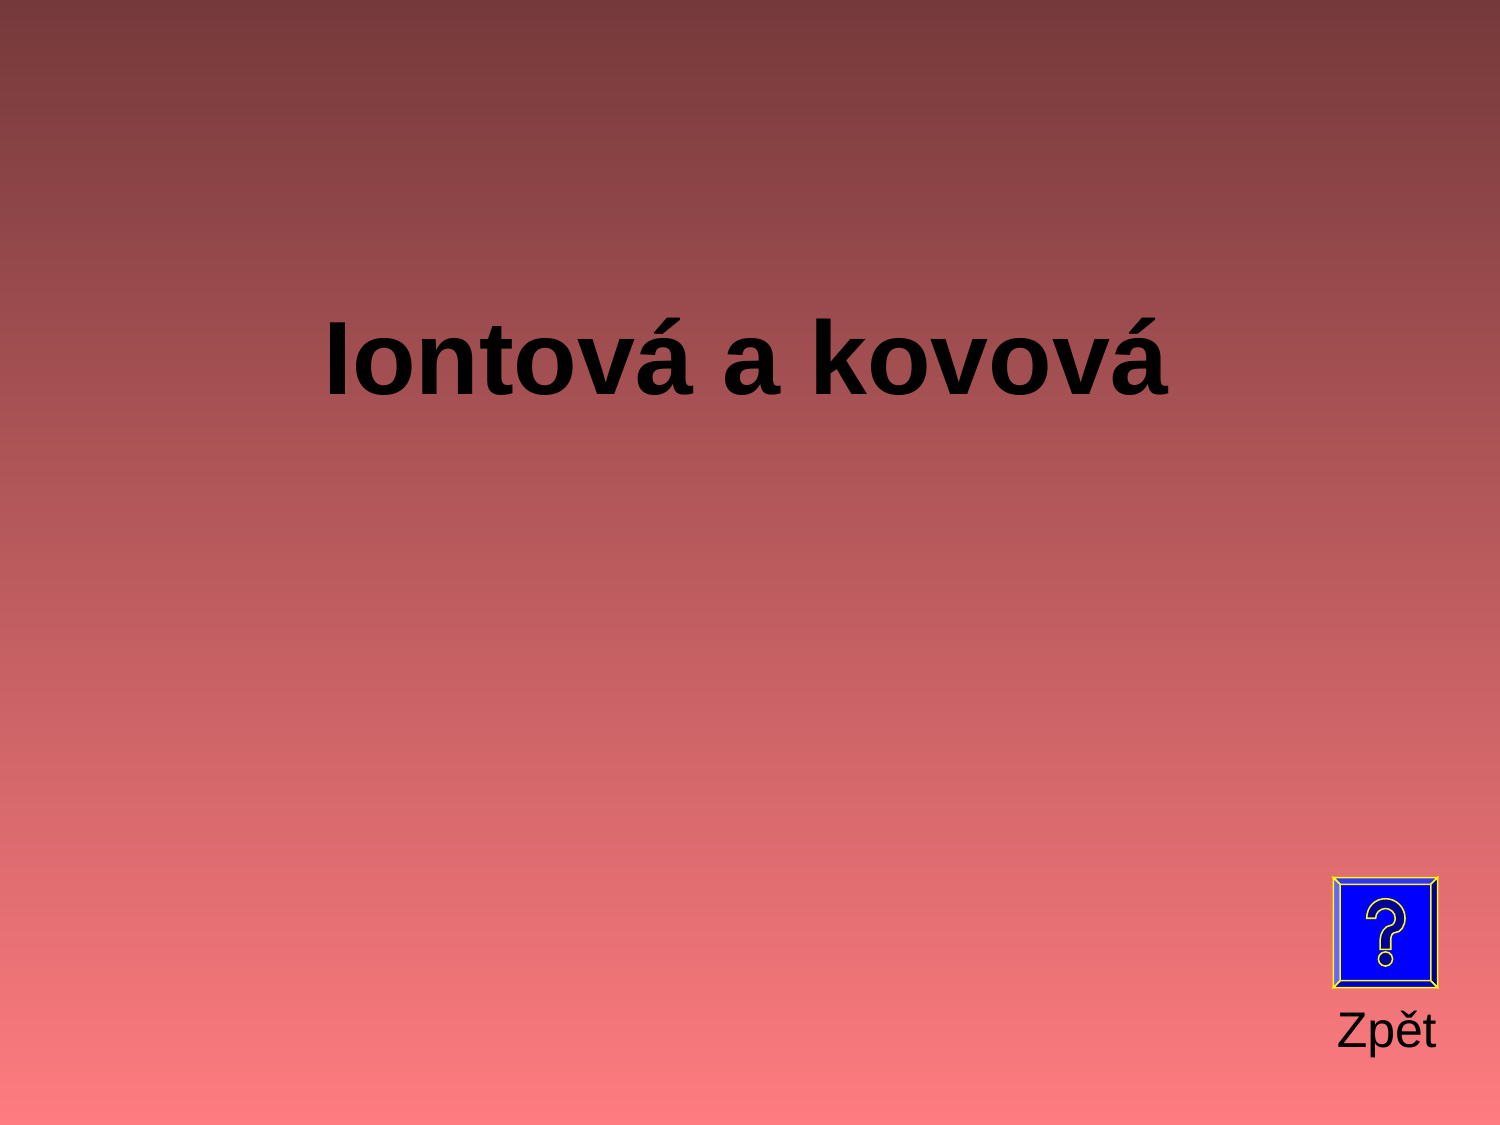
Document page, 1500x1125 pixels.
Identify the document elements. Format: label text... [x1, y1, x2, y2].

text_box Zpět [1274, 990, 1500, 1066]
text_box [1334, 877, 1438, 988]
text_box Iontová a kovová [55, 282, 1438, 424]
